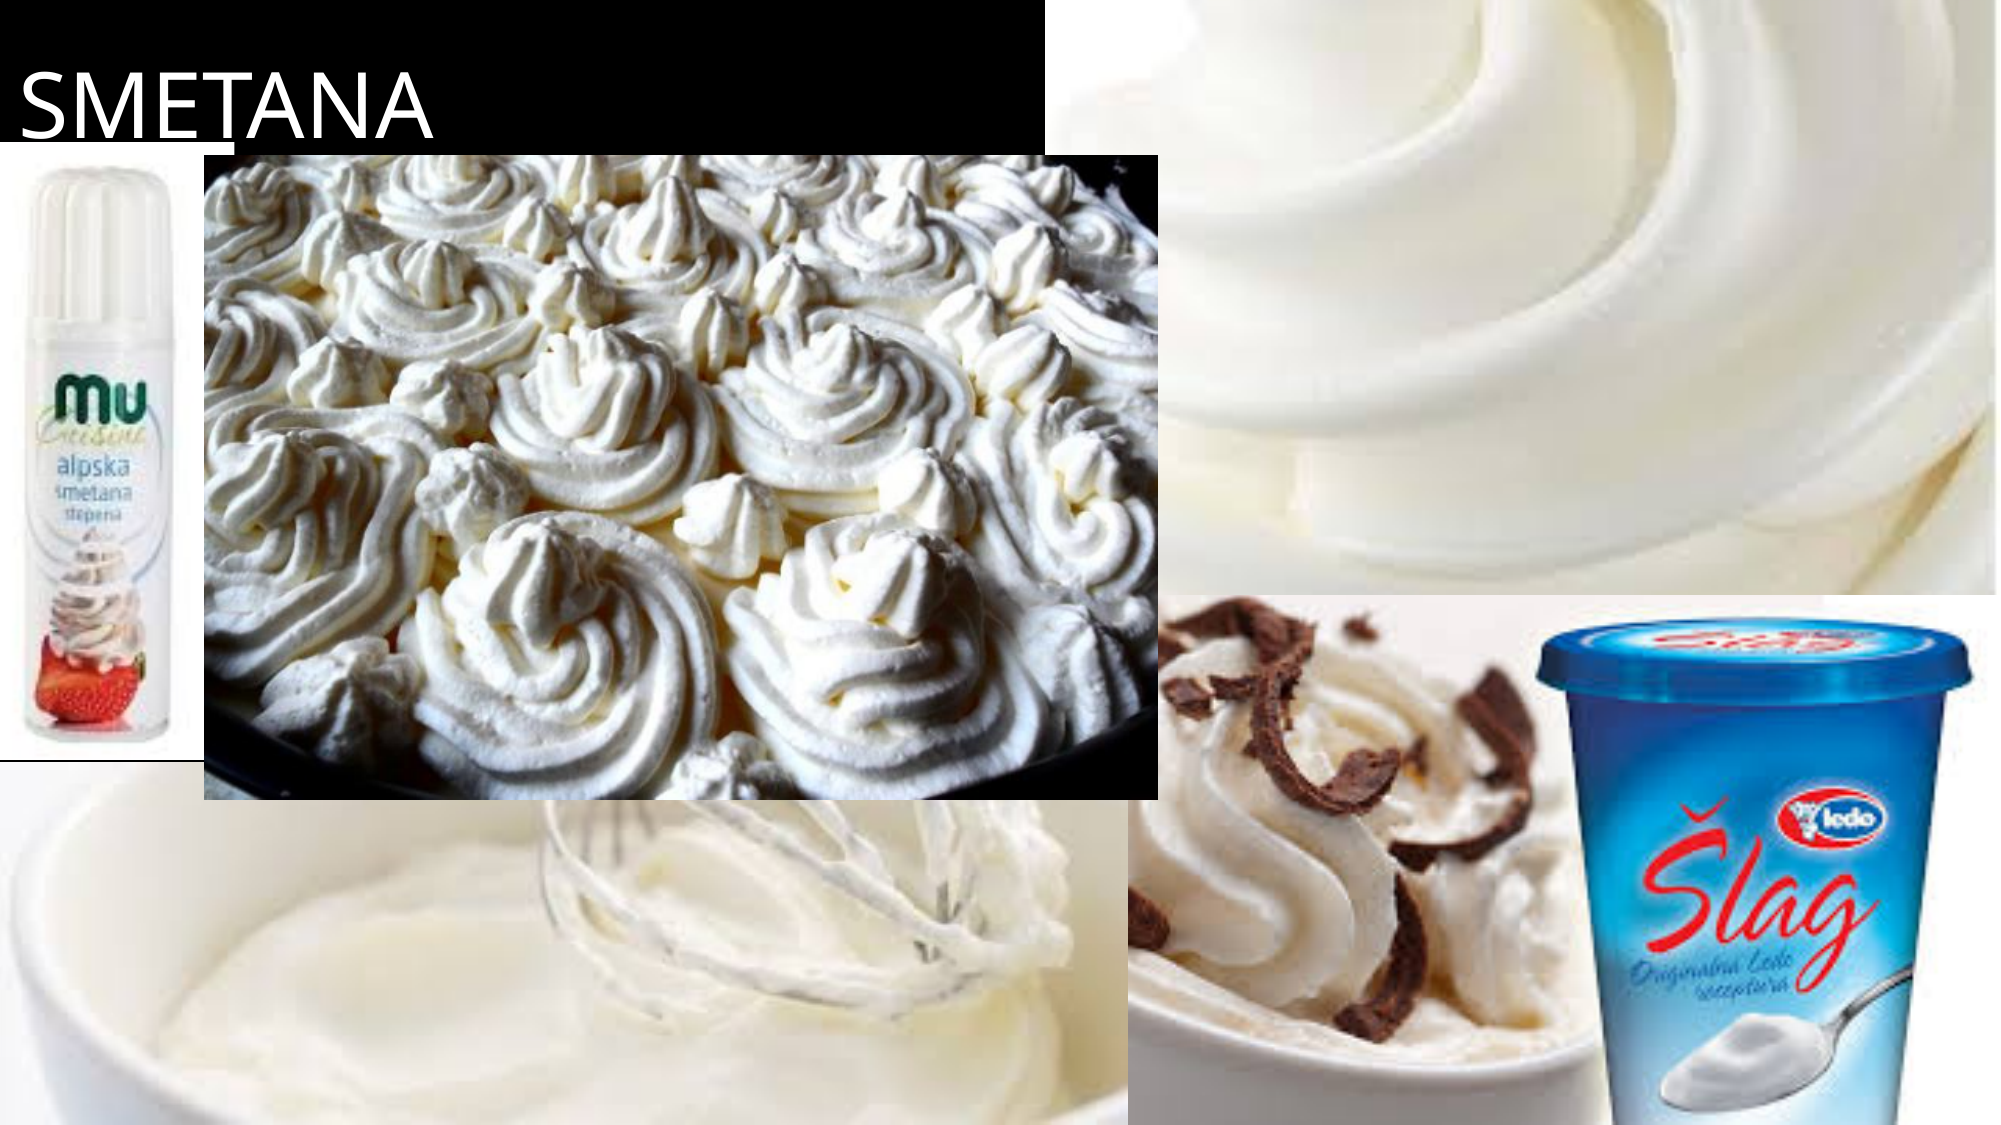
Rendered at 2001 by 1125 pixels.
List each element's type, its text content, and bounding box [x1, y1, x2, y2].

picture [0, 0, 2000, 1125]
title SMETANA [3, 0, 466, 155]
